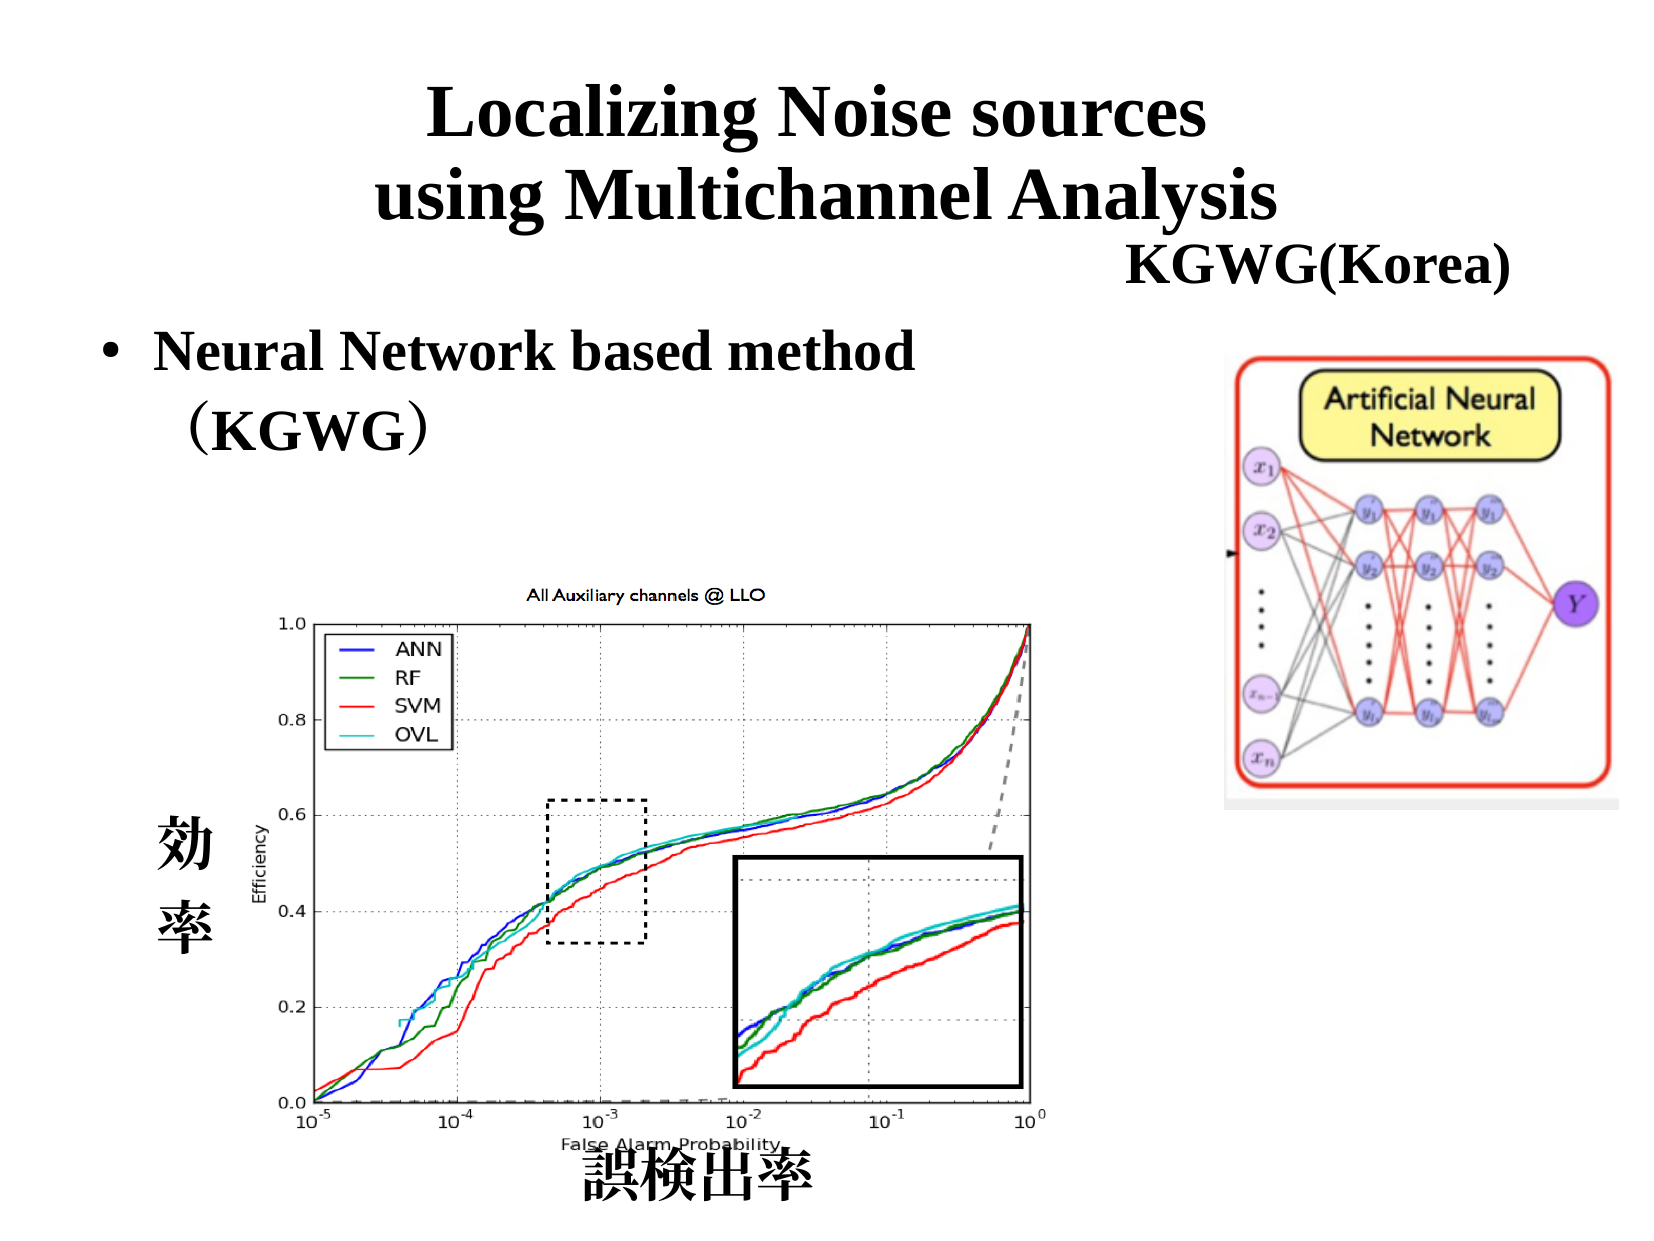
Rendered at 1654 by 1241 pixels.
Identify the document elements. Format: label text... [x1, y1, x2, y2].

picture [231, 578, 1058, 1158]
text_box 効率 [141, 791, 249, 923]
title Localizing Noise sources using Multichannel Analysis [82, 49, 1571, 257]
list Neural Network based method （KGWG） [82, 318, 1217, 625]
text_box 誤検出率 [566, 1122, 851, 1196]
picture [1224, 354, 1619, 810]
text_box KGWG(Korea) [1110, 224, 1571, 298]
